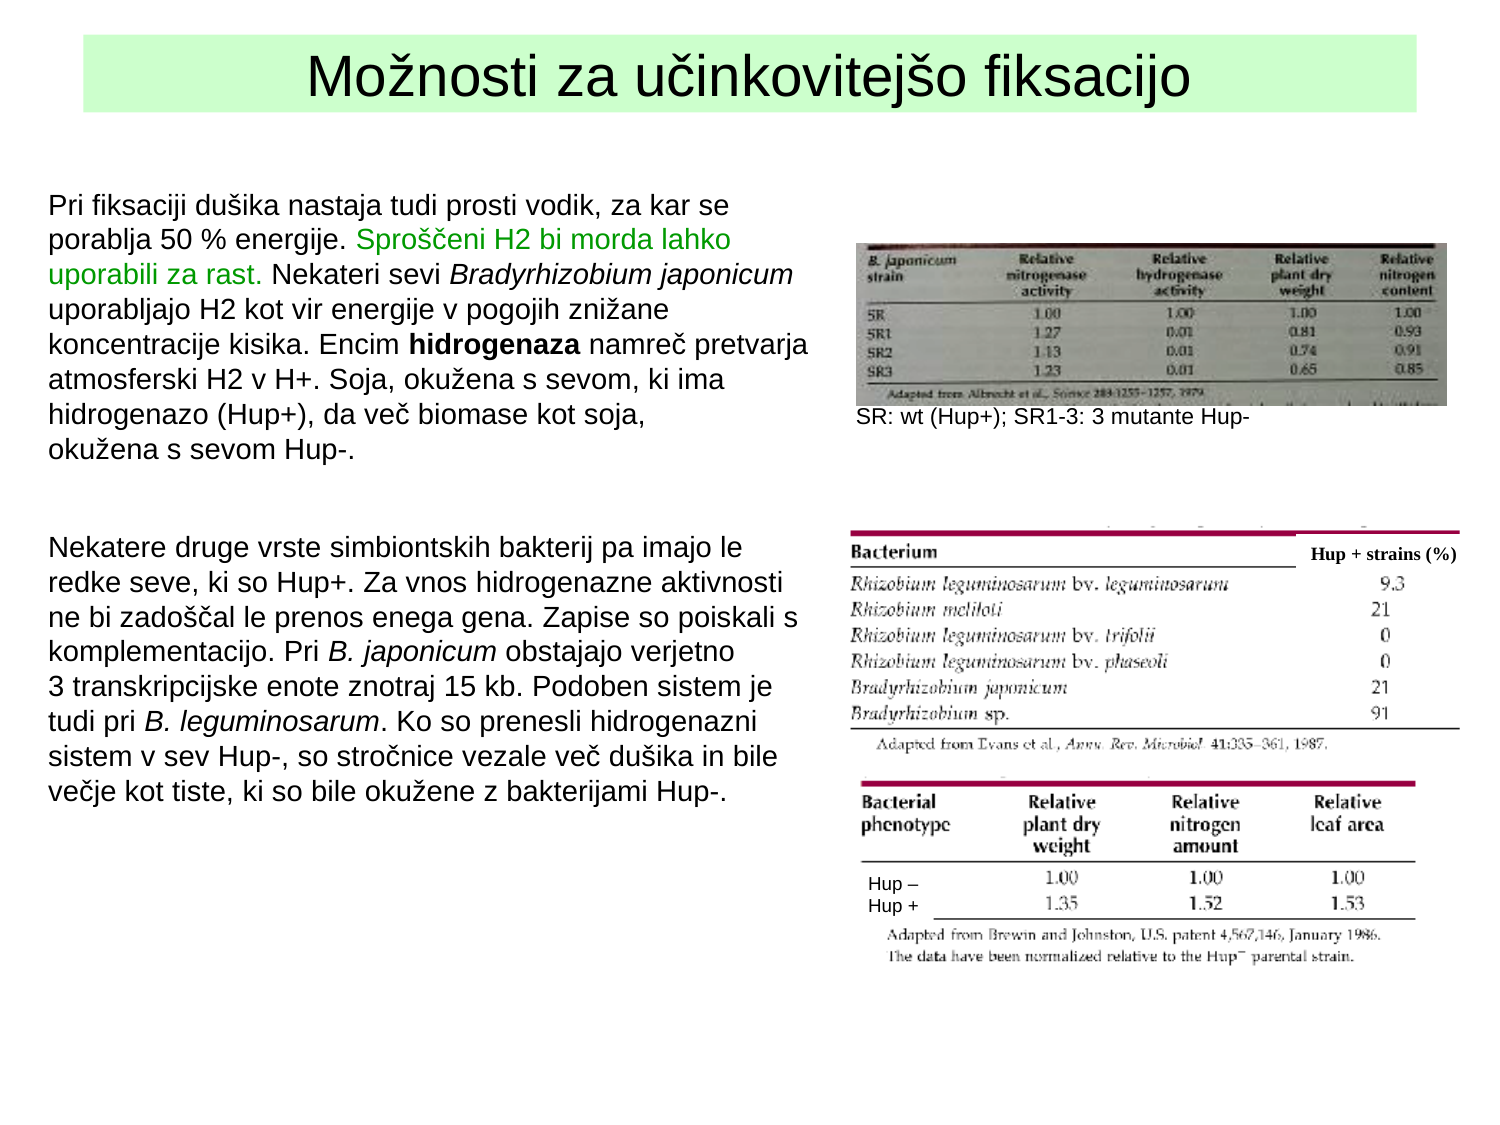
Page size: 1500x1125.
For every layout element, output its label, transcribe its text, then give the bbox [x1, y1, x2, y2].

picture [856, 243, 1447, 406]
text_box Pri fiksaciji dušika nastaja tudi prosti vodik, za kar se porablja 50 % energije. Sproščeni H2 bi morda lahko uporabili za rast. Nekateri sevi Bradyrhizobium japonicum uporabljajo H2 kot vir energije v pogojih znižane koncentracije kisika. Encim hidrogenaza namreč pretvarja atmosferski H2 v H+. Soja, okužena s sevom, ki ima hidrogenazo (Hup+), da več biomase kot soja, SR: wt (Hup+); SR1-3: 3 mutante Hup- okužena s sevom Hup-. Nekatere druge vrste simbiontskih bakterij pa imajo le redke seve, ki so Hup+. Za vnos hidrogenazne aktivnosti ne bi zadoščal le prenos enega gena. Zapise so poiskali s komplementacijo. Pri B. japonicum obstajajo verjetno 3 transkripcijske enote znotraj 15 kb. Podoben sistem je tudi pri B. leguminosarum. Ko so prenesli hidrogenazni sistem v sev Hup-, so stročnice vezale več dušika in bile večje kot tiste, ki so bile okužene z bakterijami Hup-. [33, 160, 1467, 816]
picture [832, 515, 1471, 980]
text_box Hup + strains (%) [1296, 534, 1472, 572]
text_box Možnosti za učinkovitejšo fiksacijo [83, 34, 1417, 113]
text_box Hup – Hup + [853, 864, 934, 924]
